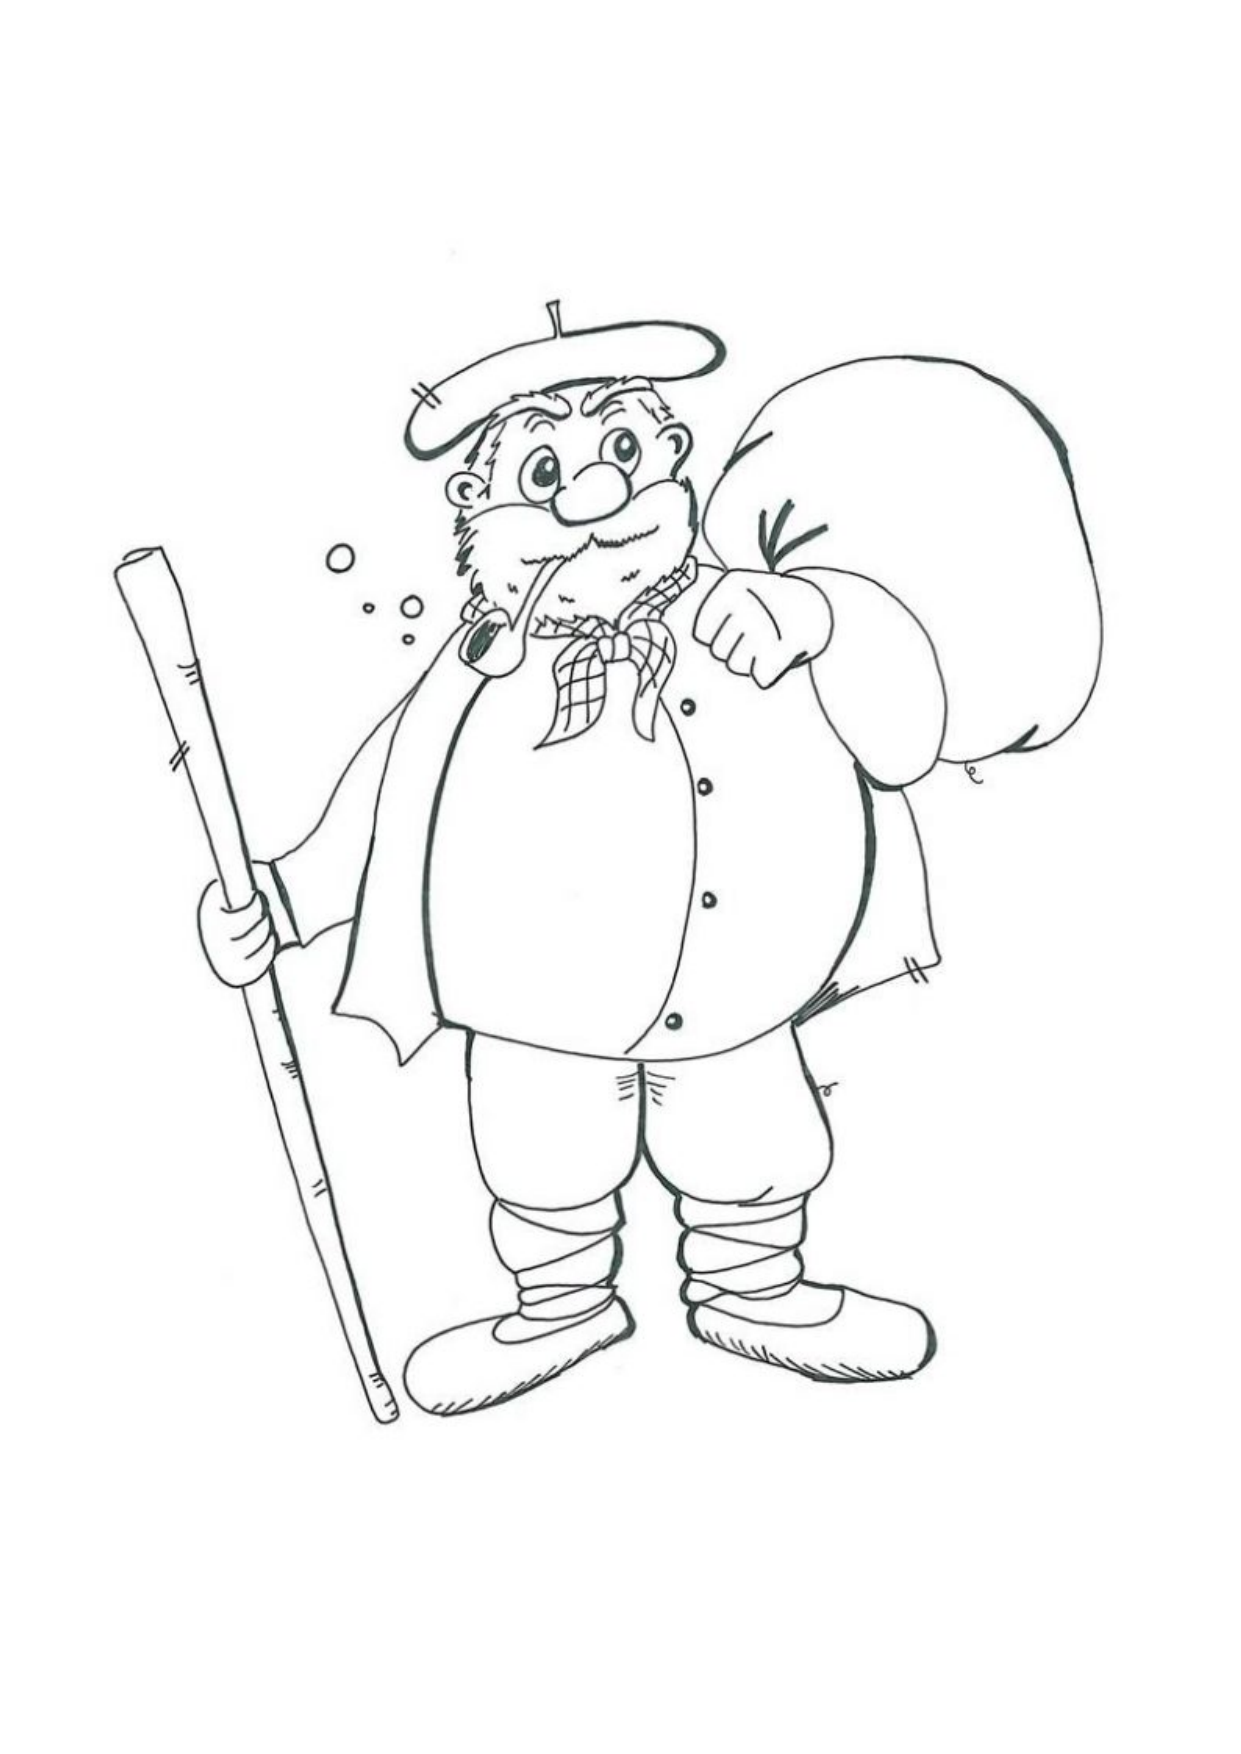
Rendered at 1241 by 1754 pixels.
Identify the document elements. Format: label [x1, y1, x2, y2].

picture [71, 76, 1179, 1677]
